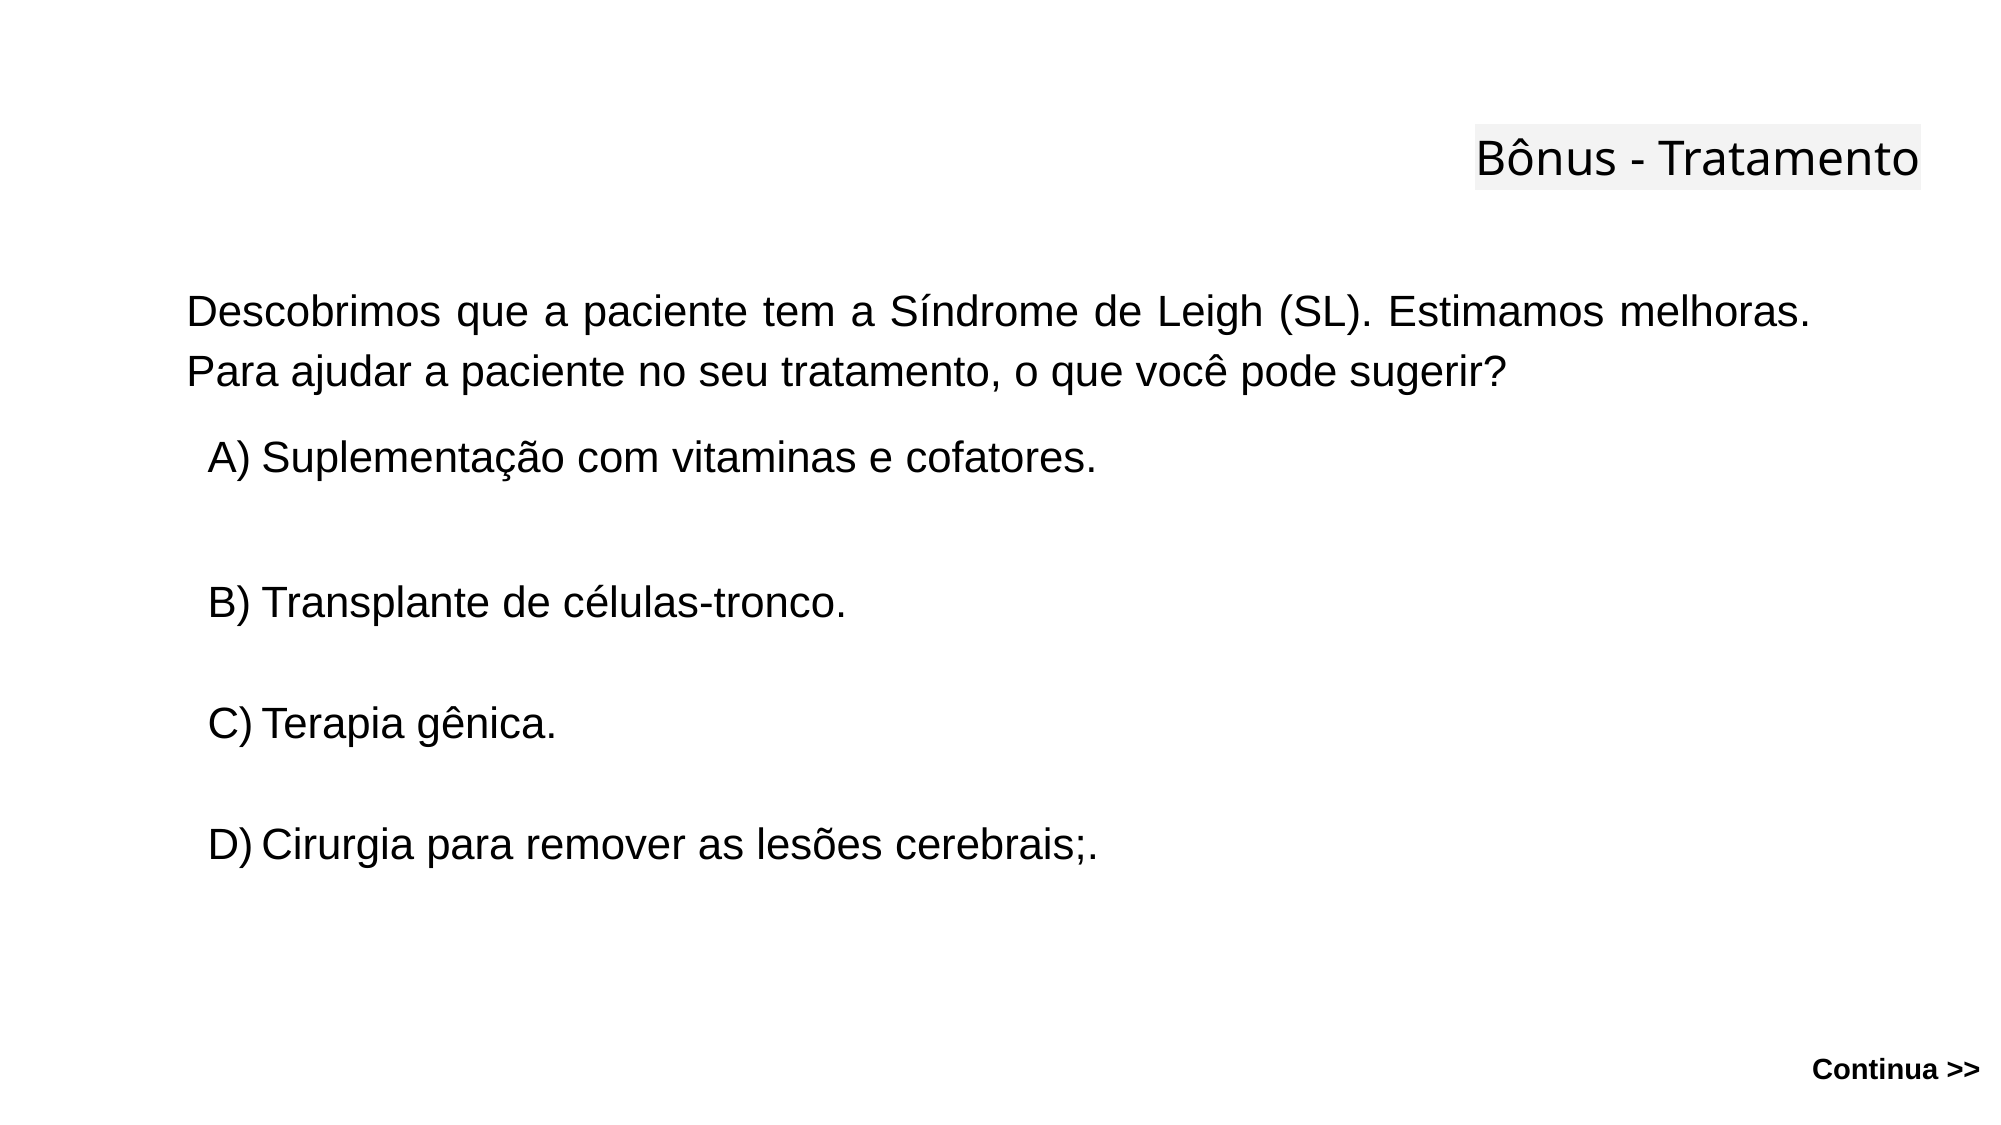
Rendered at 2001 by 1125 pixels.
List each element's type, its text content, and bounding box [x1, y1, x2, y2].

text_box Descobrimos que a paciente tem a Síndrome de Leigh (SL). Estimamos melhoras. Para ajudar a paciente no seu tratamento, o que você pode sugerir? Suplementação com vitaminas e cofatores. Transplante de células-tronco. Terapia gênica. Cirurgia para remover as lesões cerebrais;. [171, 259, 1828, 883]
text_box Continua >> [1797, 1032, 2000, 1101]
list Bônus - Tratamento [1396, 126, 2000, 196]
